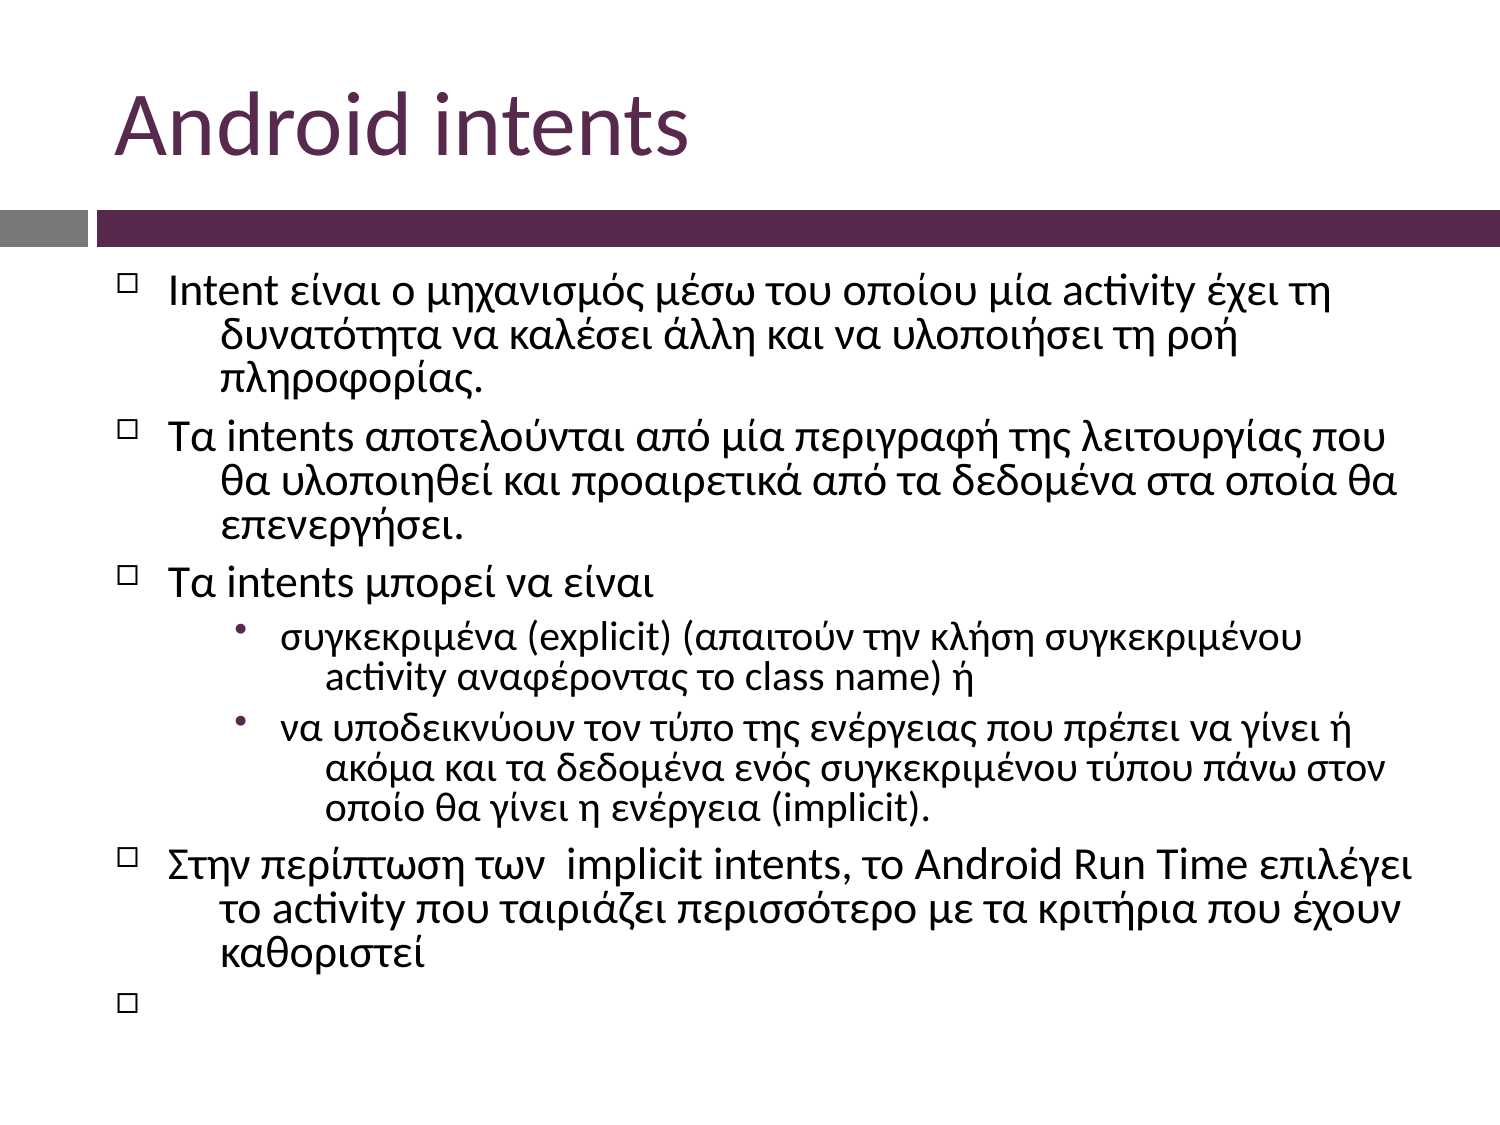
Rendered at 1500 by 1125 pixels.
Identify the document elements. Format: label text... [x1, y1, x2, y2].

title Android intents [99, 37, 1438, 201]
list Intent είναι ο μηχανισμός μέσω του οποίου μία activity έχει τη δυνατότητα να καλέσει άλλη και να υλοποιήσει τη ροή πληροφορίας. Τα intents αποτελούνται από μία περιγραφή της λειτουργίας που θα υλοποιηθεί και προαιρετικά από τα δεδομένα στα οποία θα επενεργήσει. Τα intents μπορεί να είναι συγκεκριμένα (explicit) (απαιτούν την κλήση συγκεκριμένου activity αναφέροντας το class name) ή να υποδεικνύουν τον τύπο της ενέργειας που πρέπει να γίνει ή ακόμα και τα δεδομένα ενός συγκεκριμένου τύπου πάνω στον οποίο θα γίνει η ενέργεια (implicit). Στην περίπτωση των implicit intents, το Android Run Time επιλέγει το activity που ταιριάζει περισσότερο με τα κριτήρια που έχουν καθοριστεί [100, 262, 1438, 1000]
